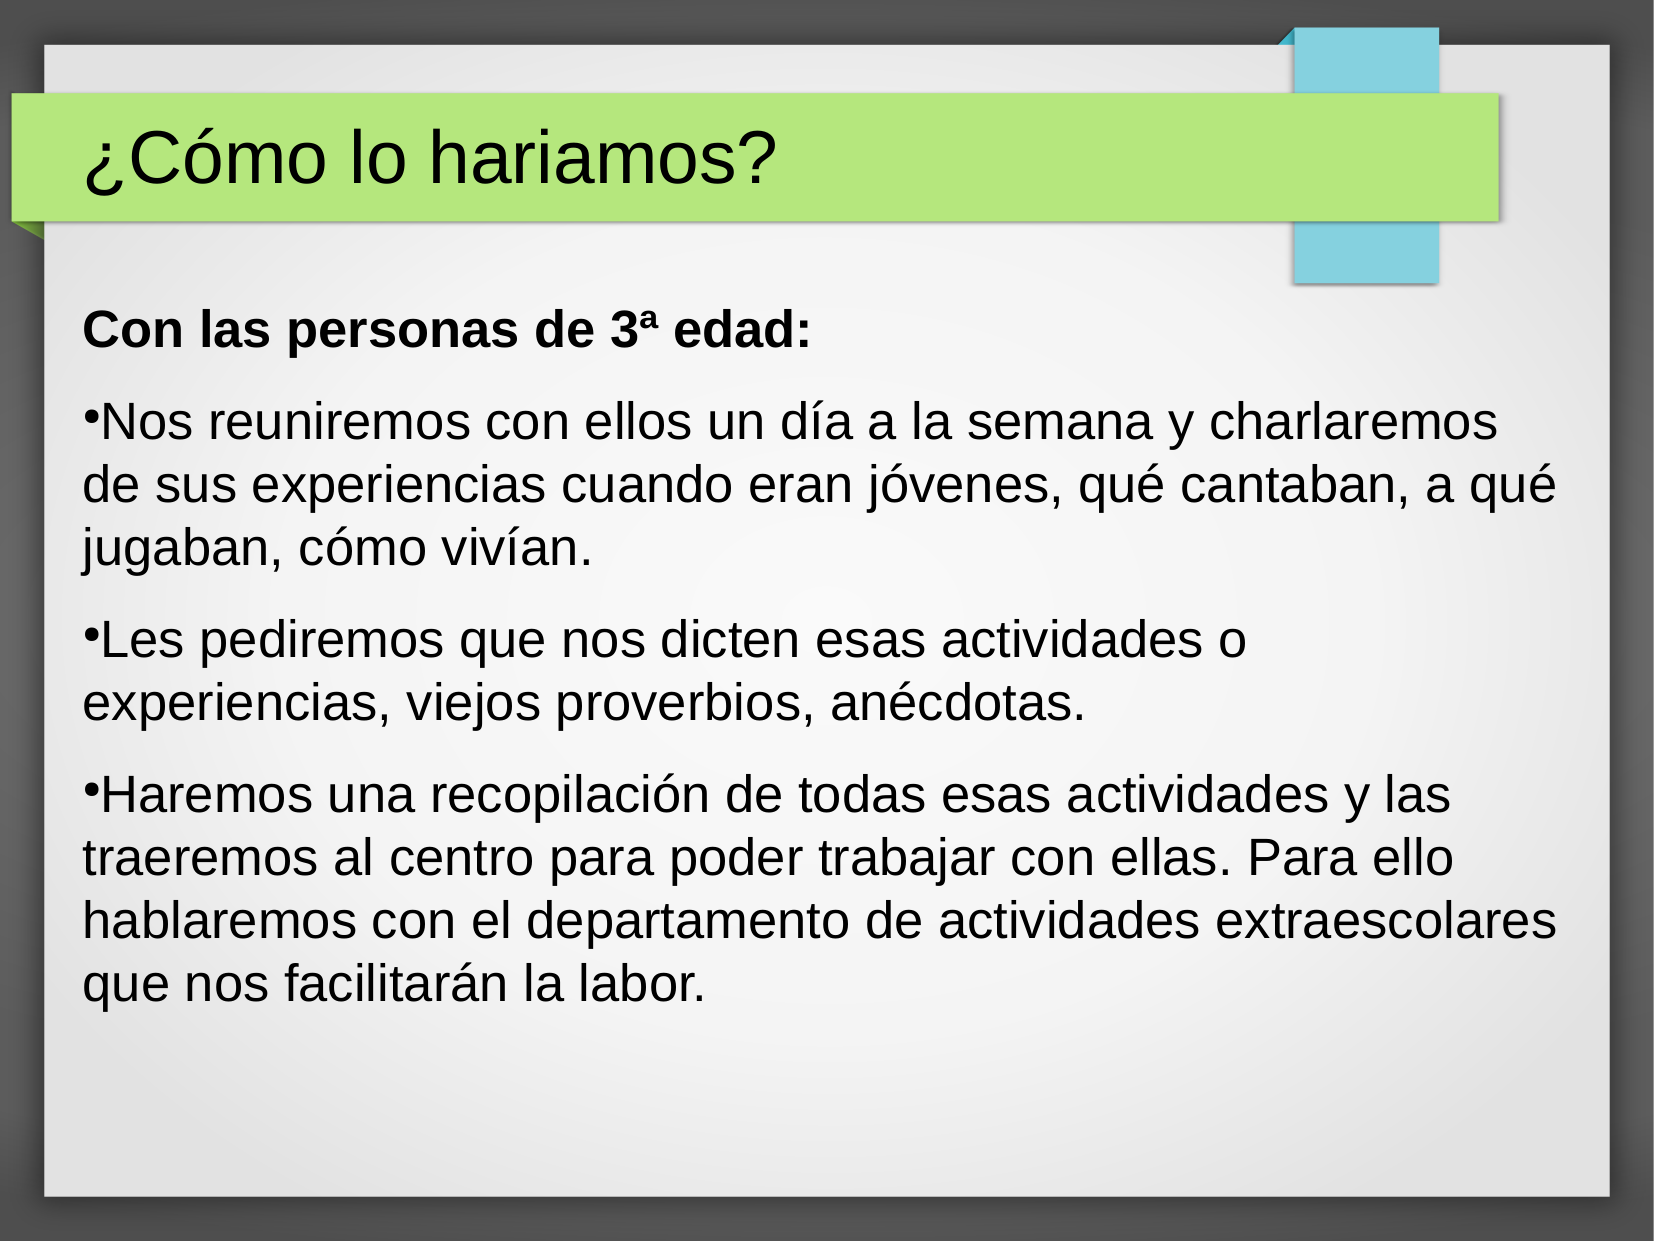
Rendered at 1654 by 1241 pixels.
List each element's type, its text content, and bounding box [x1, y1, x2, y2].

list Con las personas de 3ª edad: Nos reuniremos con ellos un día a la semana y charlaremos de sus experiencias cuando eran jóvenes, qué cantaban, a qué jugaban, cómo vivían. Les pediremos que nos dicten esas actividades o experiencias, viejos proverbios, anécdotas. Haremos una recopilación de todas esas actividades y las traeremos al centro para poder trabajar con ellas. Para ello hablaremos con el departamento de actividades extraescolares que nos facilitarán la labor. [82, 295, 1571, 1015]
title ¿Cómo lo hariamos? [82, 94, 1264, 213]
